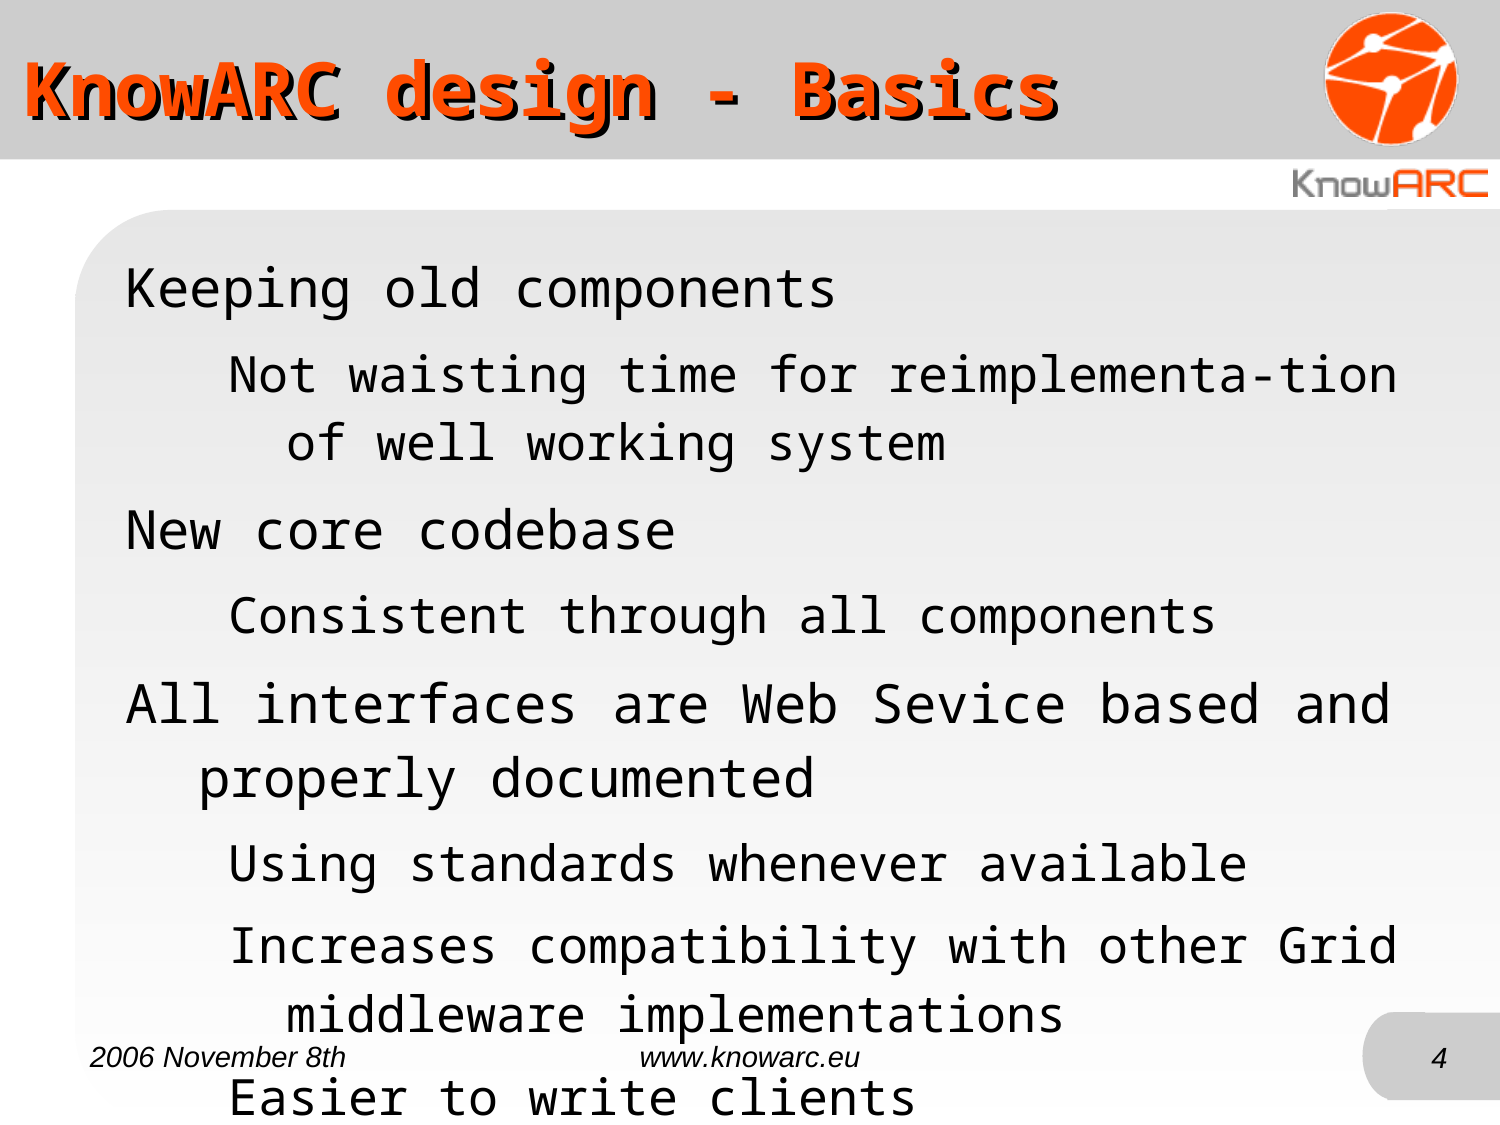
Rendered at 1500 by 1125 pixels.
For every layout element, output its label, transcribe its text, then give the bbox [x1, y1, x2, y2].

picture [1293, 12, 1488, 197]
title KnowARC design - Basics [24, 25, 1238, 151]
list Keeping old components Not waisting time for reimplementa-tion of well working system New core codebase Consistent through all components All interfaces are Web Sevice based and properly documented Using standards whenever available Increases compatibility with other Grid middleware implementations Easier to write clients [124, 249, 1425, 1006]
